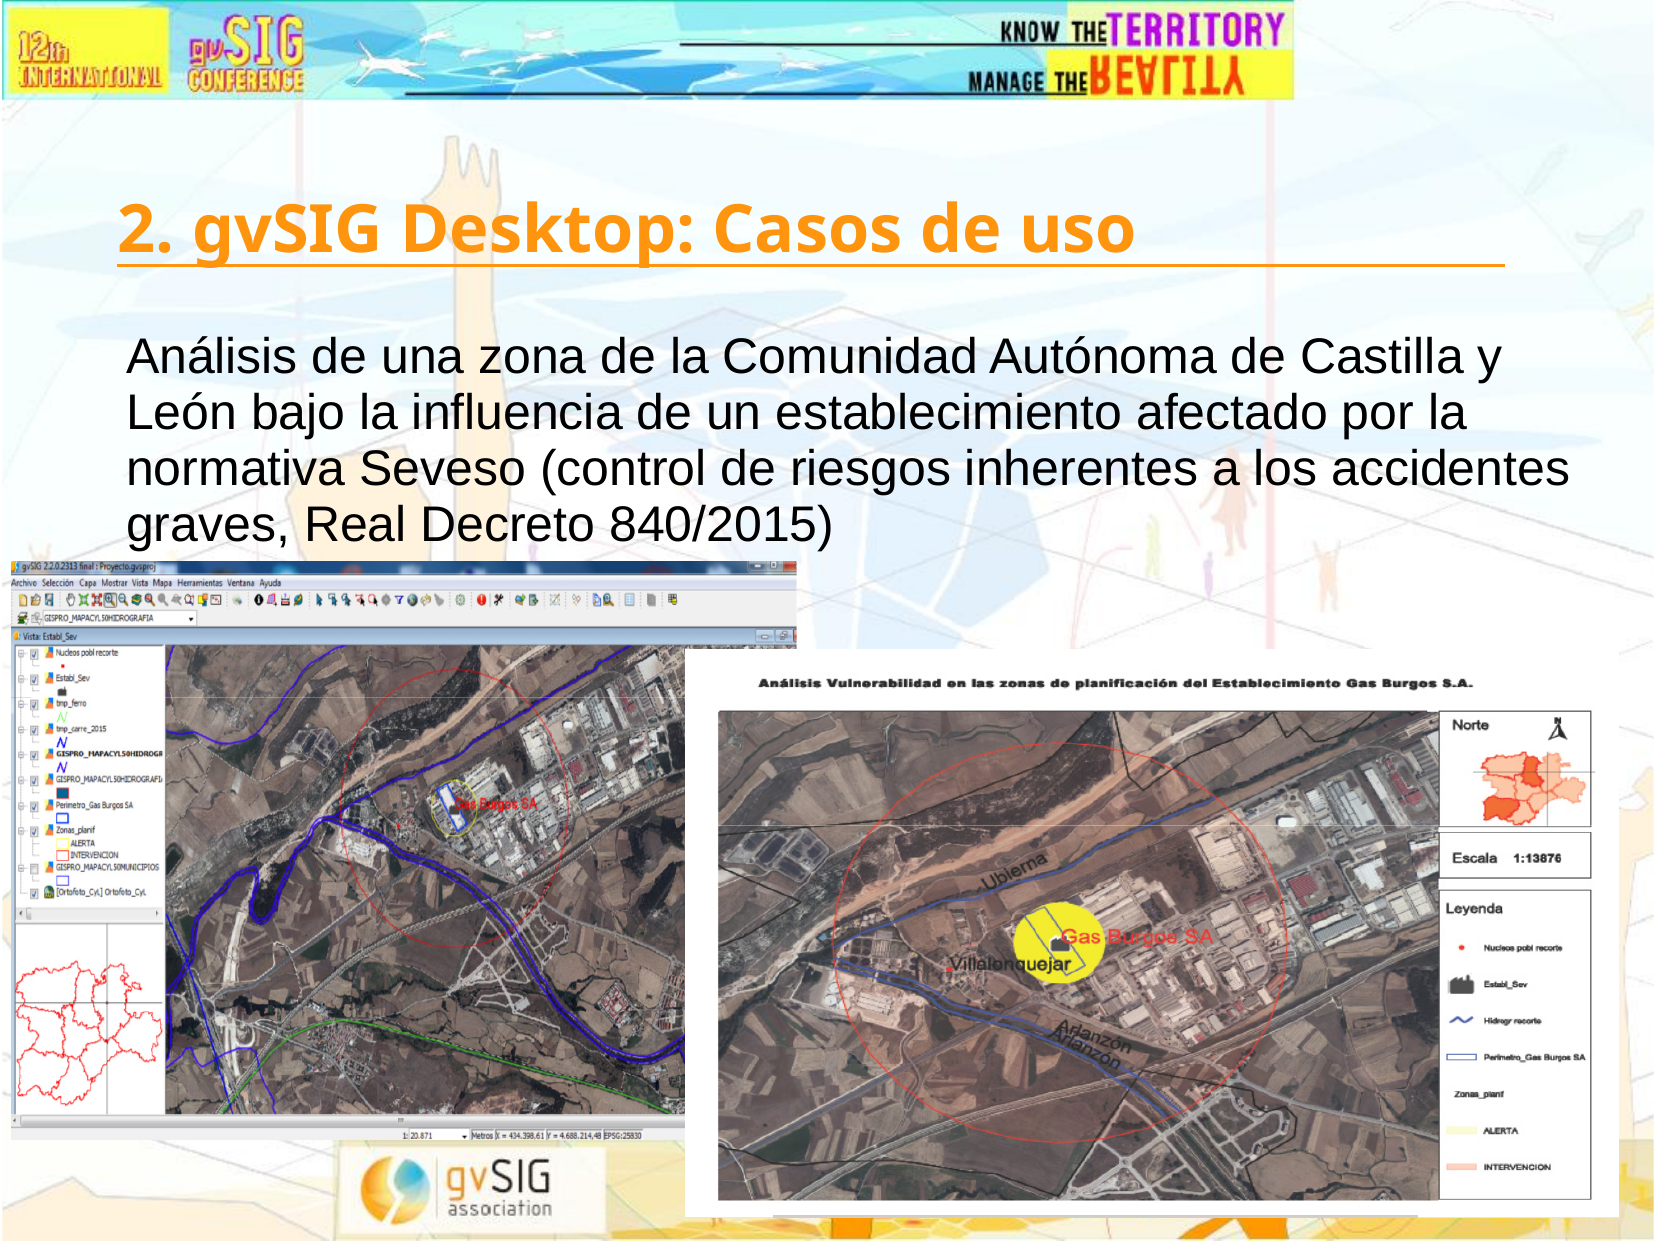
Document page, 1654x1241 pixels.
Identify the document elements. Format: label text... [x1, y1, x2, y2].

text_box Análisis de una zona de la Comunidad Autónoma de Castilla y León bajo la influencia de un establecimiento afectado por la normativa Seveso (control de riesgos inherentes a los accidentes graves, Real Decreto 840/2015) [111, 321, 1622, 562]
title 2. gvSIG Desktop: Casos de uso [117, 187, 1606, 266]
picture [2, 0, 1654, 1241]
